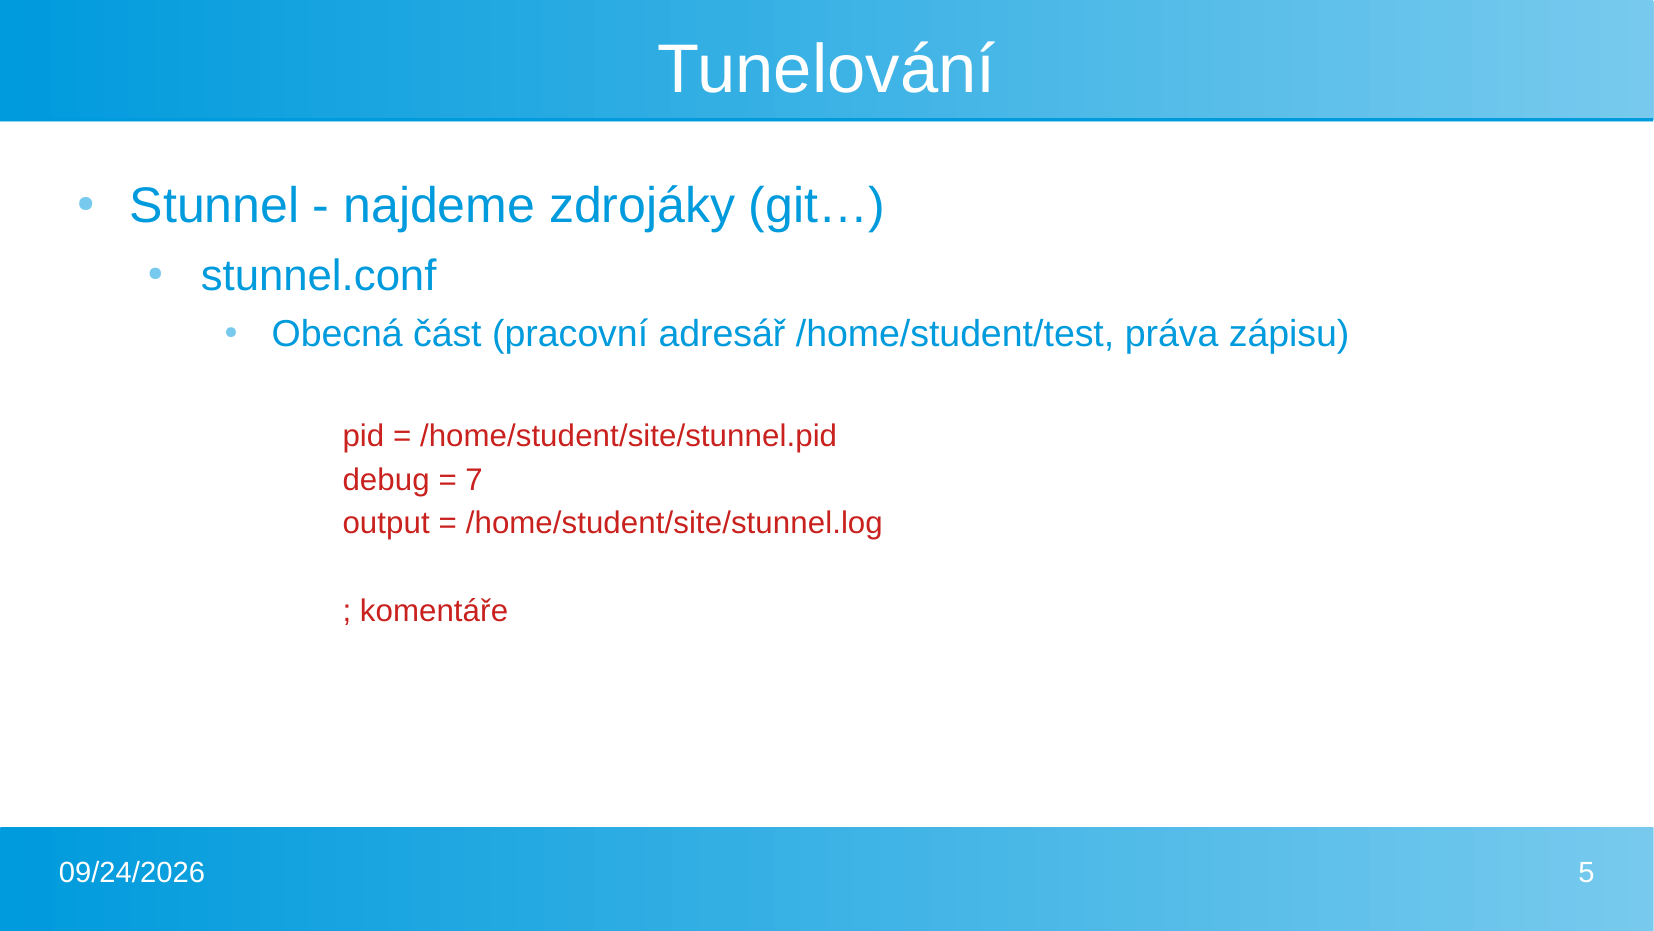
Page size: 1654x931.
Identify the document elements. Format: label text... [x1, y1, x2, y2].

title Tunelování [59, 29, 1595, 108]
list Stunnel - najdeme zdrojáky (git…) stunnel.conf Obecná část (pracovní adresář /home/student/test, práva zápisu) pid = /home/student/site/stunnel.pid debug = 7 output = /home/student/site/stunnel.log ; komentáře [59, 177, 1595, 768]
